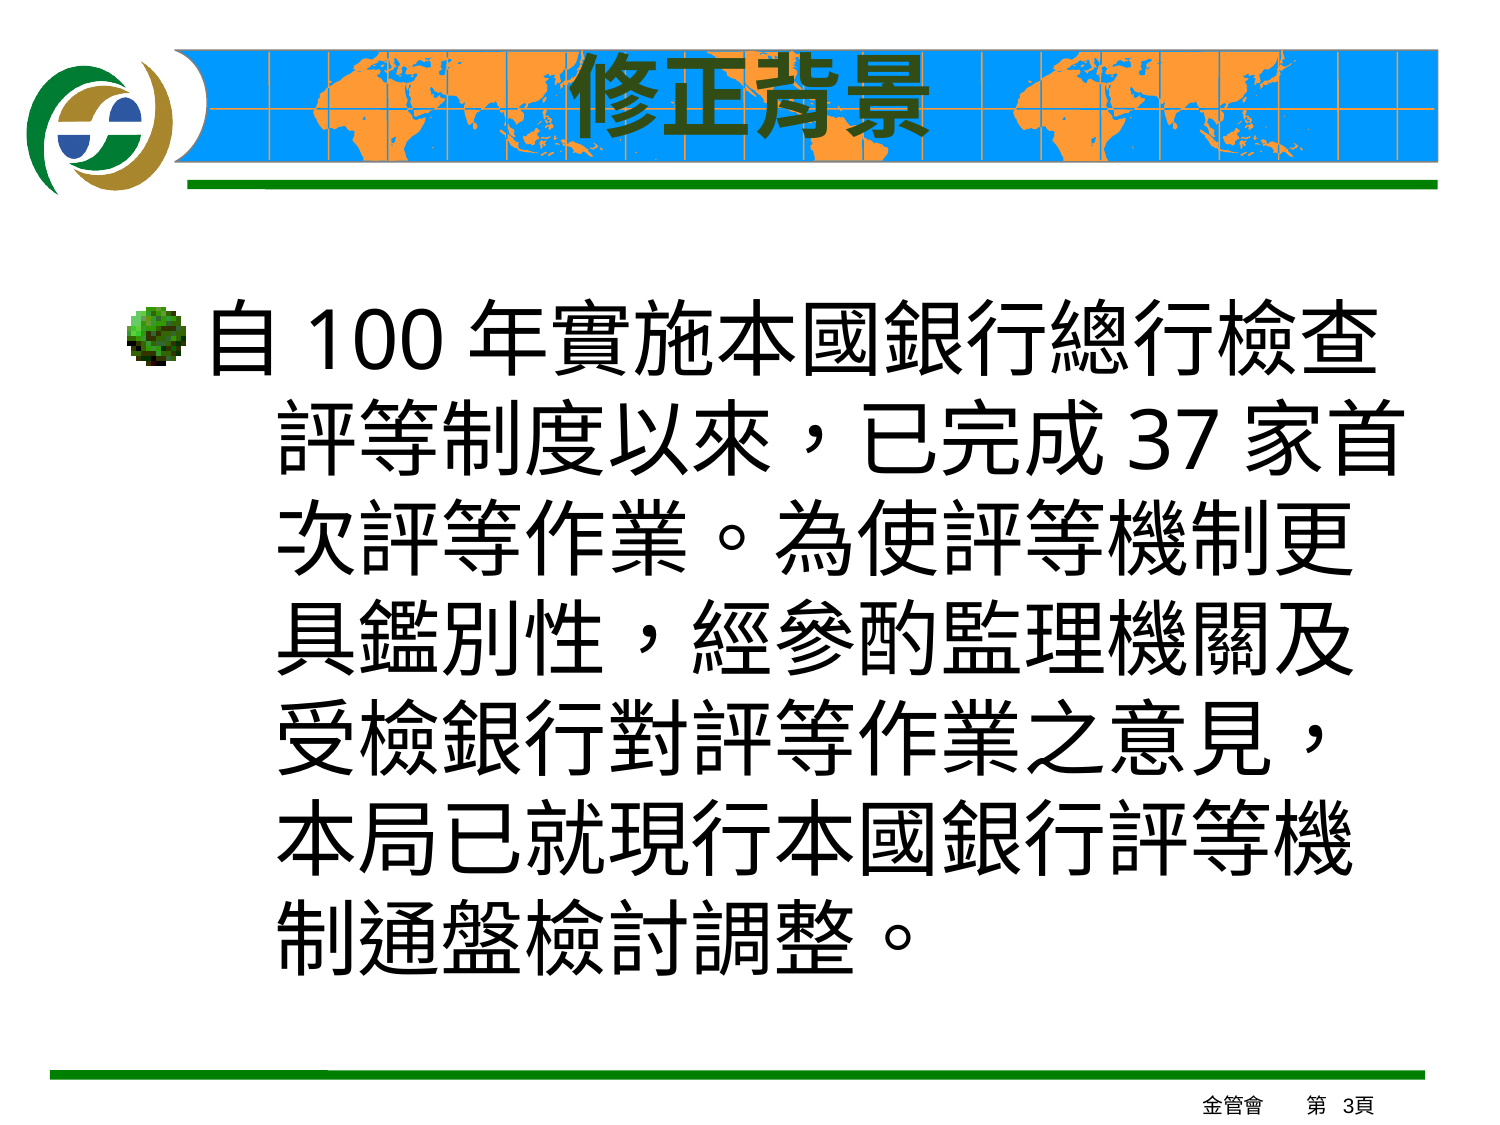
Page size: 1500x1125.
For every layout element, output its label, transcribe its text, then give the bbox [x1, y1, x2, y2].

title 修正背景 [76, 0, 1427, 188]
list 自100年實施本國銀行總行檢查評等制度以來，已完成37家首次評等作業。為使評等機制更具鑑別性，經參酌監理機關及受檢銀行對評等作業之意見，本局已就現行本國銀行評等機制通盤檢討調整。 [112, 278, 1436, 1024]
